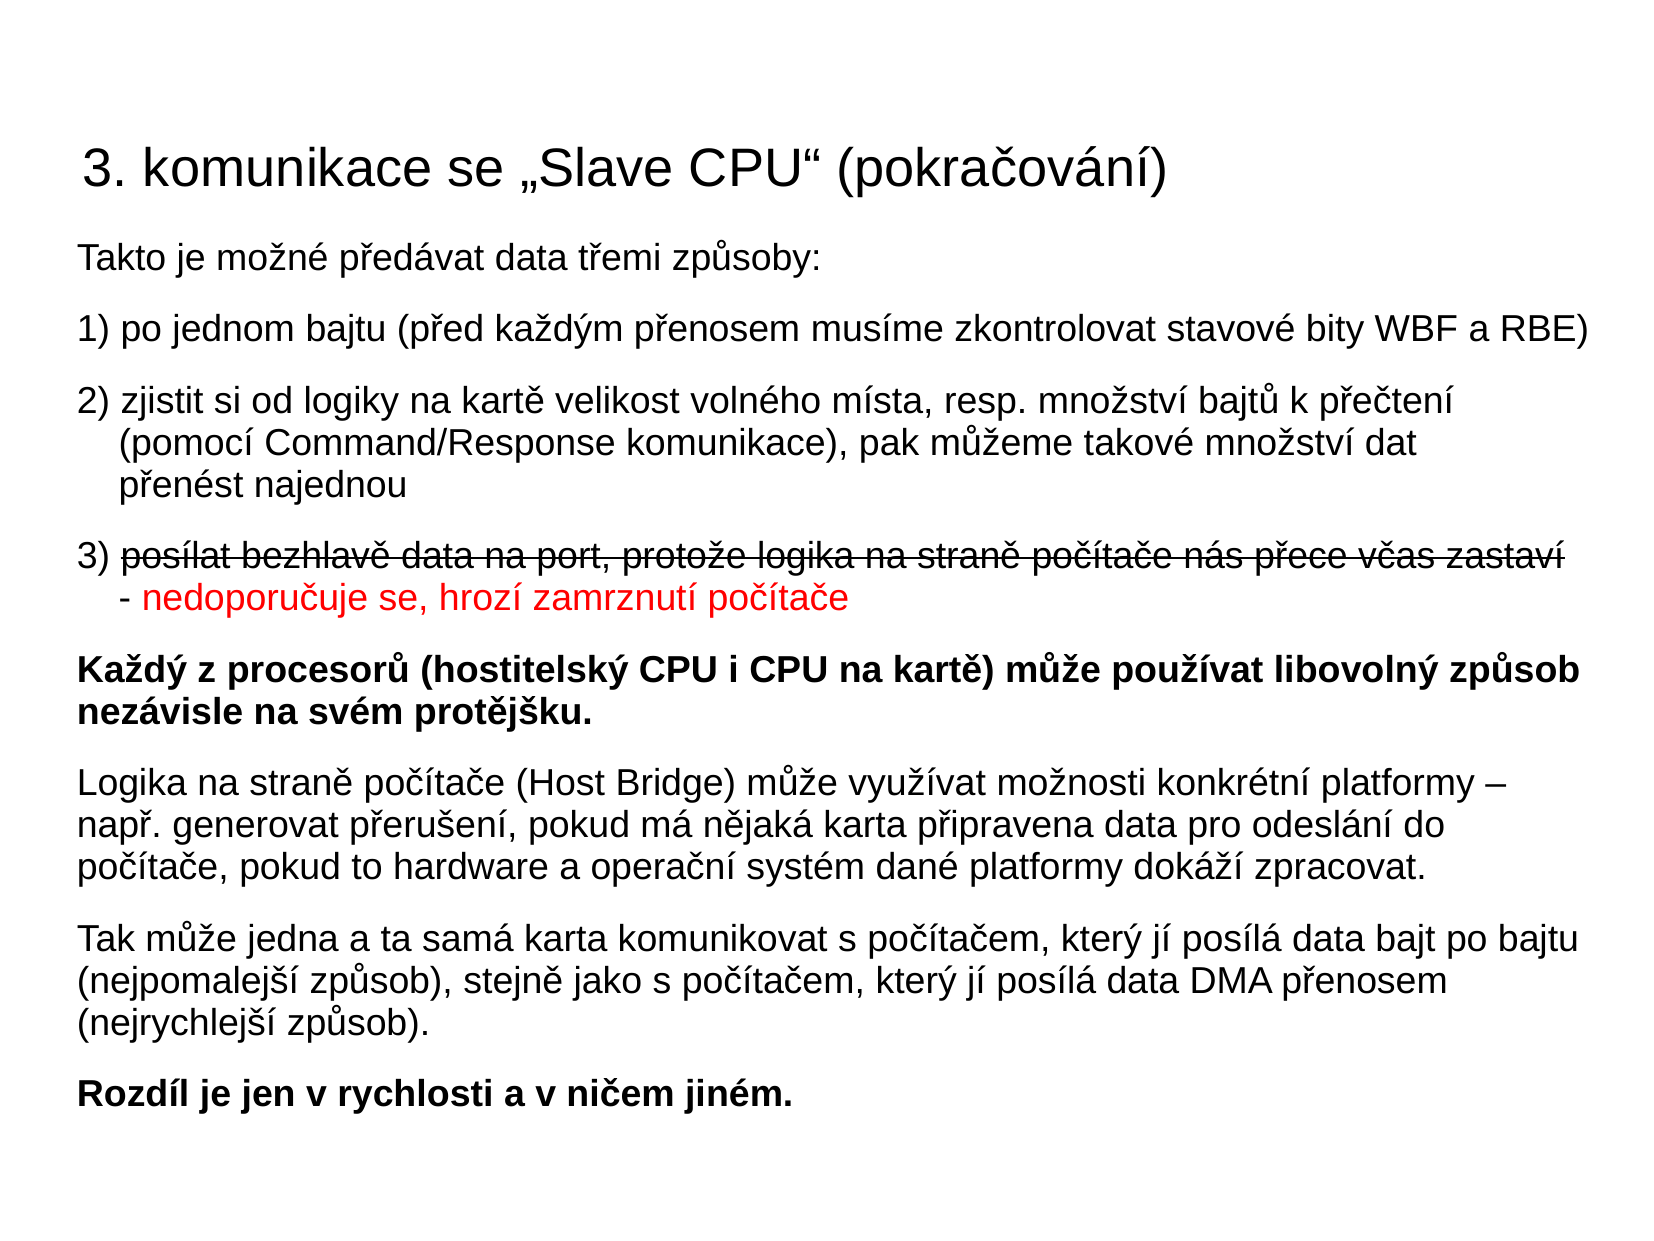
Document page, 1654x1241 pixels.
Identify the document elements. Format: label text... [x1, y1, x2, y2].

title 3. komunikace se „Slave CPU“ (pokračování) [82, 49, 1571, 236]
list Takto je možné předávat data třemi způsoby: 1) po jednom bajtu (před každým přenosem musíme zkontrolovat stavové bity WBF a RBE) 2) zjistit si od logiky na kartě velikost volného místa, resp. množství bajtů k přečtení (pomocí Command/Response komunikace), pak můžeme takové množství dat přenést najednou 3) posílat bezhlavě data na port, protože logika na straně počítače nás přece včas zastaví - nedoporučuje se, hrozí zamrznutí počítače Každý z procesorů (hostitelský CPU i CPU na kartě) může používat libovolný způsob nezávisle na svém protějšku. Logika na straně počítače (Host Bridge) může využívat možnosti konkrétní platformy – např. generovat přerušení, pokud má nějaká karta připravena data pro odeslání do počítače, pokud to hardware a operační systém dané platformy dokáží zpracovat. Tak může jedna a ta samá karta komunikovat s počítačem, který jí posílá data bajt po bajtu (nejpomalejší způsob), stejně jako s počítačem, který jí posílá data DMA přenosem (nejrychlejší způsob). Rozdíl je jen v rychlosti a v ničem jiném. [76, 236, 1595, 1162]
